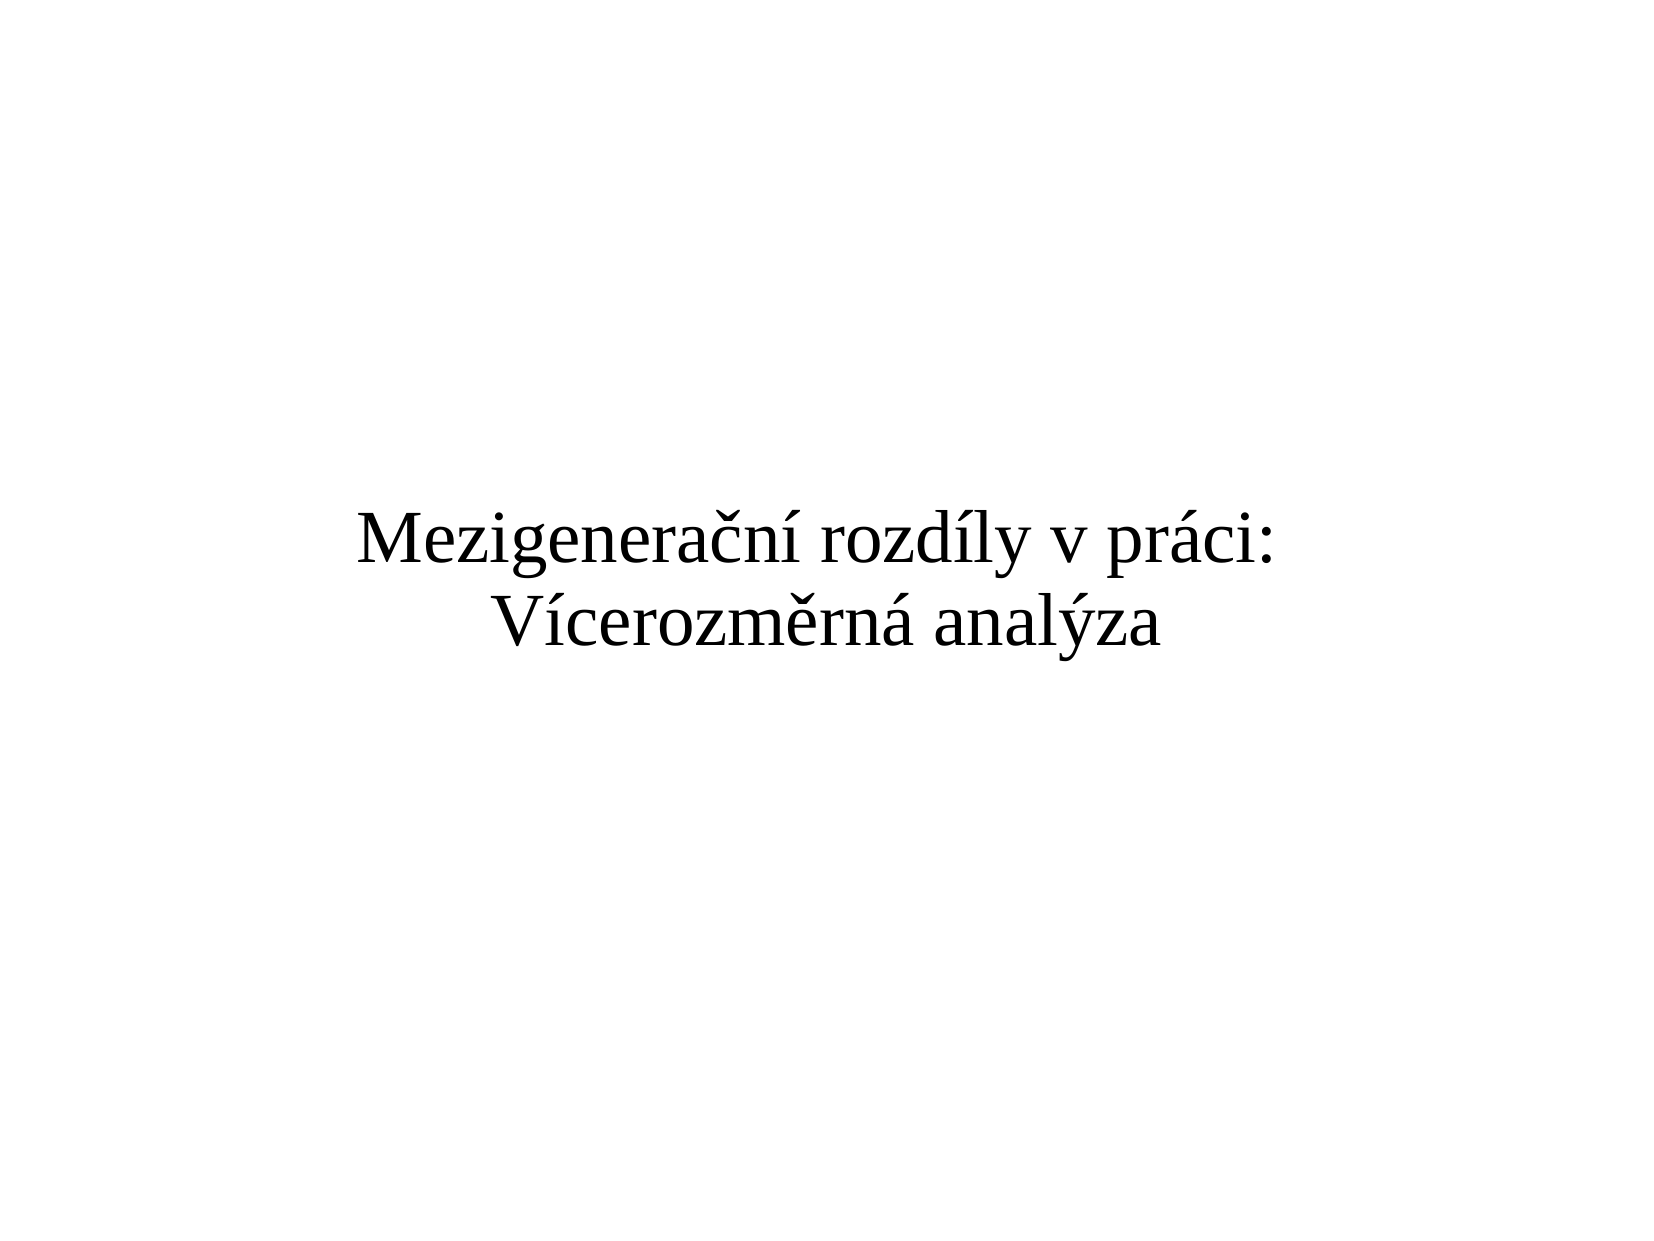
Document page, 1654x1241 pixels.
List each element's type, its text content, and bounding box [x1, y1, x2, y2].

subtitle Mezigenerační rozdíly v práci: Vícerozměrná analýza [82, 49, 1571, 1109]
